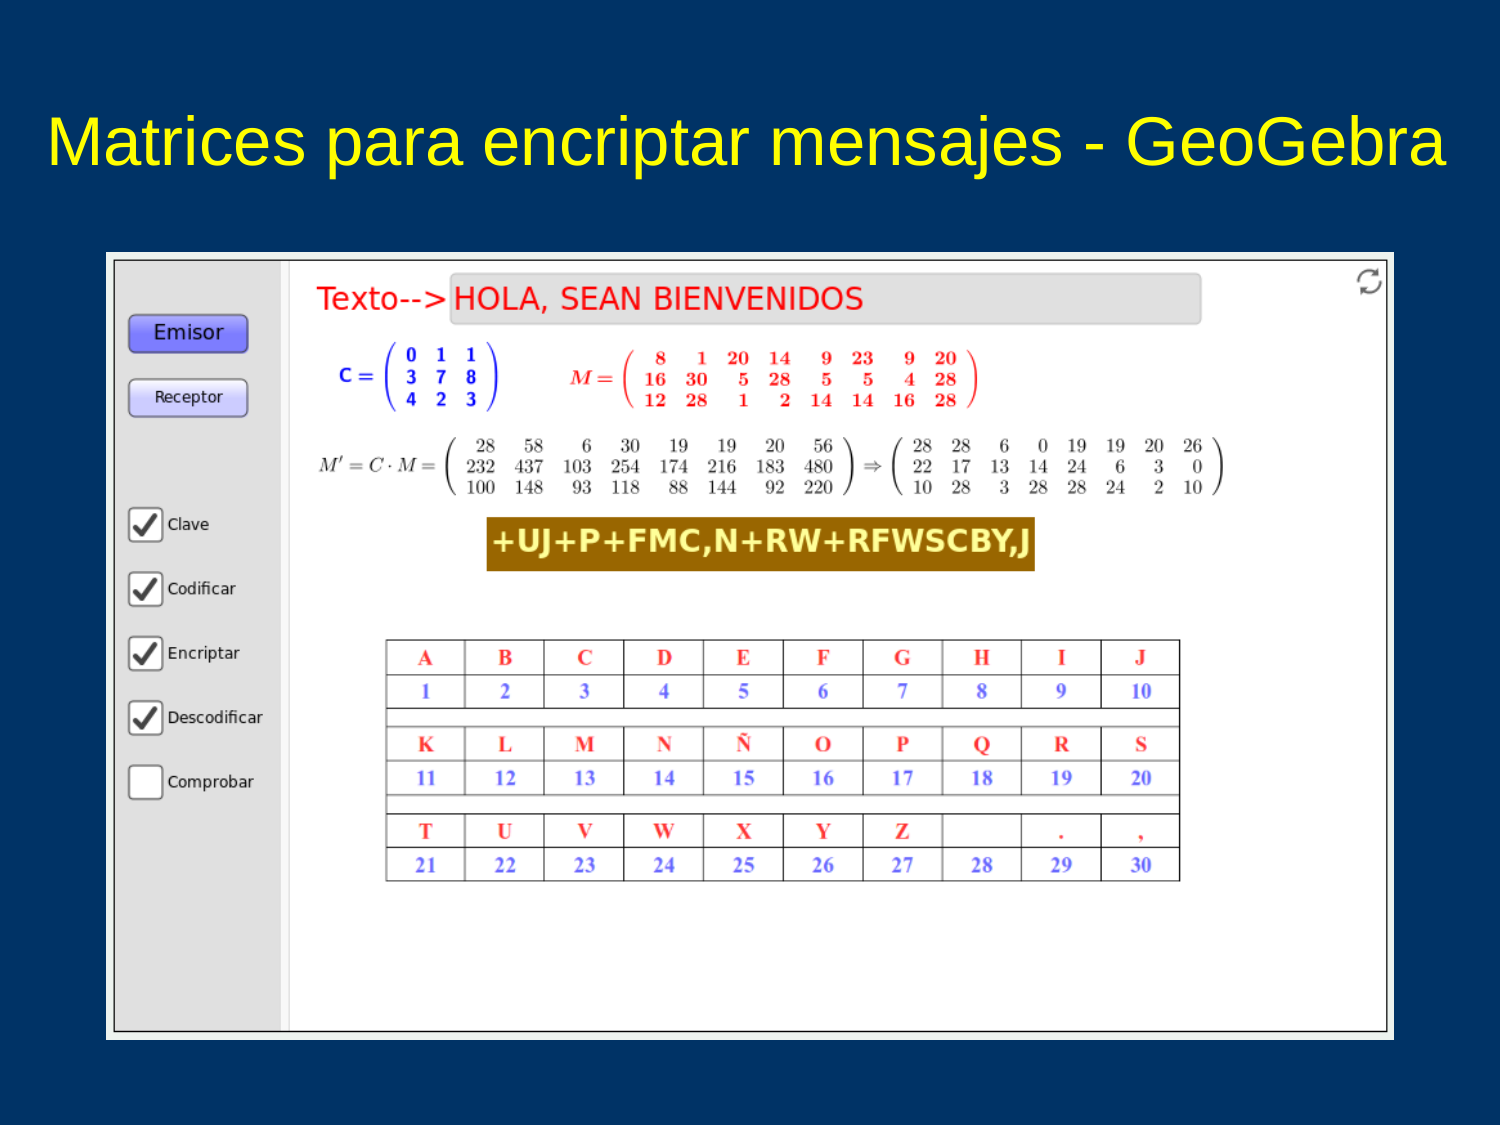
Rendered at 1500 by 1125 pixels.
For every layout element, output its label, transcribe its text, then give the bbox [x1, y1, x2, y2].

title Matrices para encriptar mensajes - GeoGebra [36, 44, 1458, 239]
picture [106, 252, 1394, 1040]
